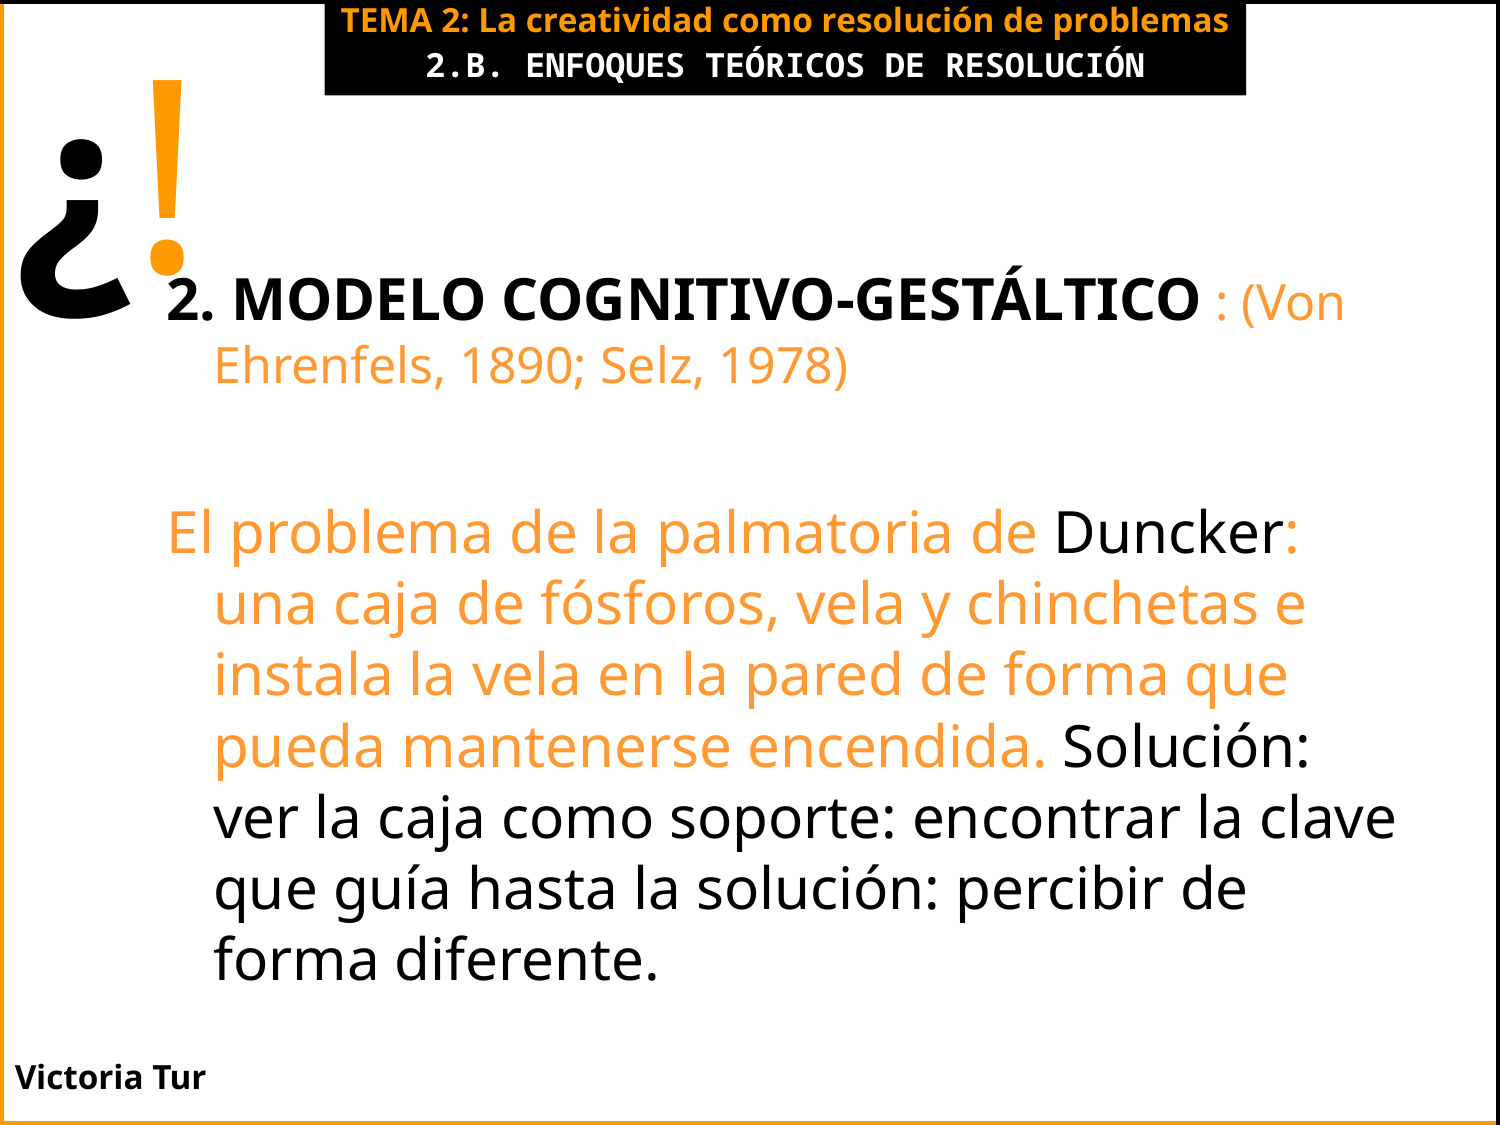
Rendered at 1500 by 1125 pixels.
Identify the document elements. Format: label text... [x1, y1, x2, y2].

list 2. MODELO COGNITIVO-GESTÁLTICO : (Von Ehrenfels, 1890; Selz, 1978) El problema de la palmatoria de Duncker: una caja de fósforos, vela y chinchetas e instala la vela en la pared de forma que pueda mantenerse encendida. Solución: ver la caja como soporte: encontrar la clave que guía hasta la solución: percibir de forma diferente. [76, 255, 1427, 1000]
